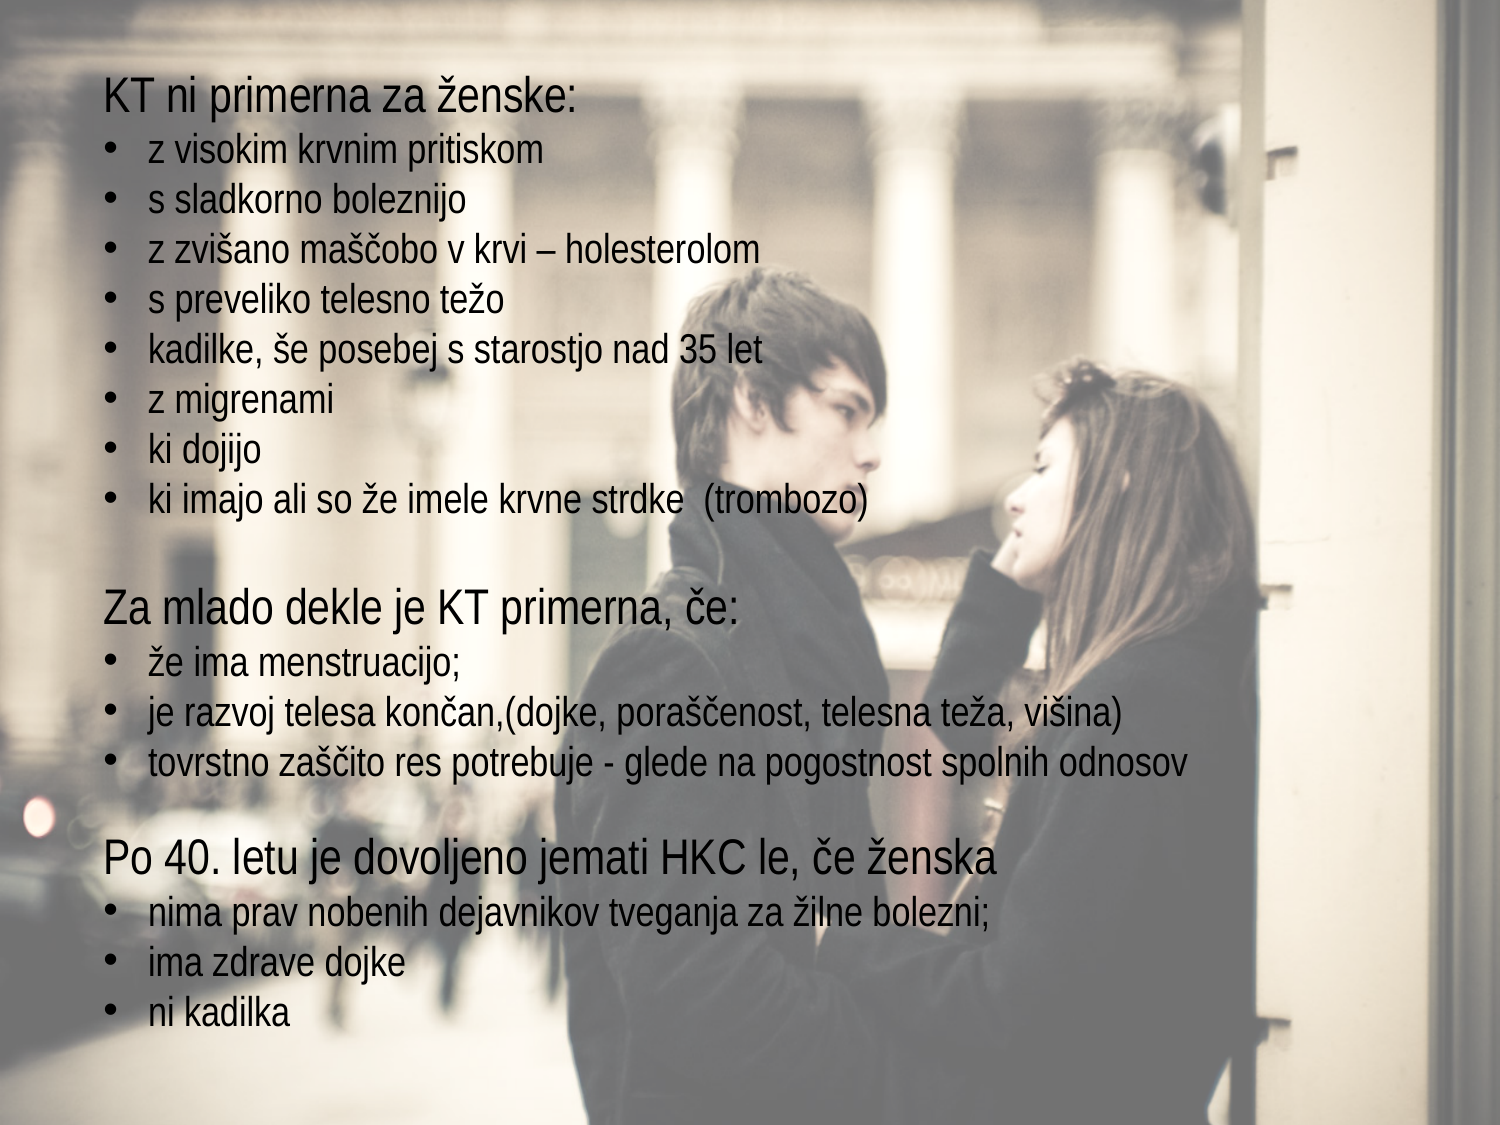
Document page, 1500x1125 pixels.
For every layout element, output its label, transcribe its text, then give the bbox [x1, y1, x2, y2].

text_box KT ni primerna za ženske: z visokim krvnim pritiskom s sladkorno boleznijo z zvišano maščobo v krvi – holesterolom s preveliko telesno težo kadilke, še posebej s starostjo nad 35 let z migrenami ki dojijo ki imajo ali so že imele krvne strdke (trombozo) Za mlado dekle je KT primerna, če: že ima menstruacijo; je razvoj telesa končan,(dojke, poraščenost, telesna teža, višina) tovrstno zaščito res potrebuje - glede na pogostnost spolnih odnosov Po 40. letu je dovoljeno jemati HKC le, če ženska nima prav nobenih dejavnikov tveganja za žilne bolezni; ima zdrave dojke ni kadilka [88, 54, 1412, 1103]
picture [0, 0, 1500, 1125]
